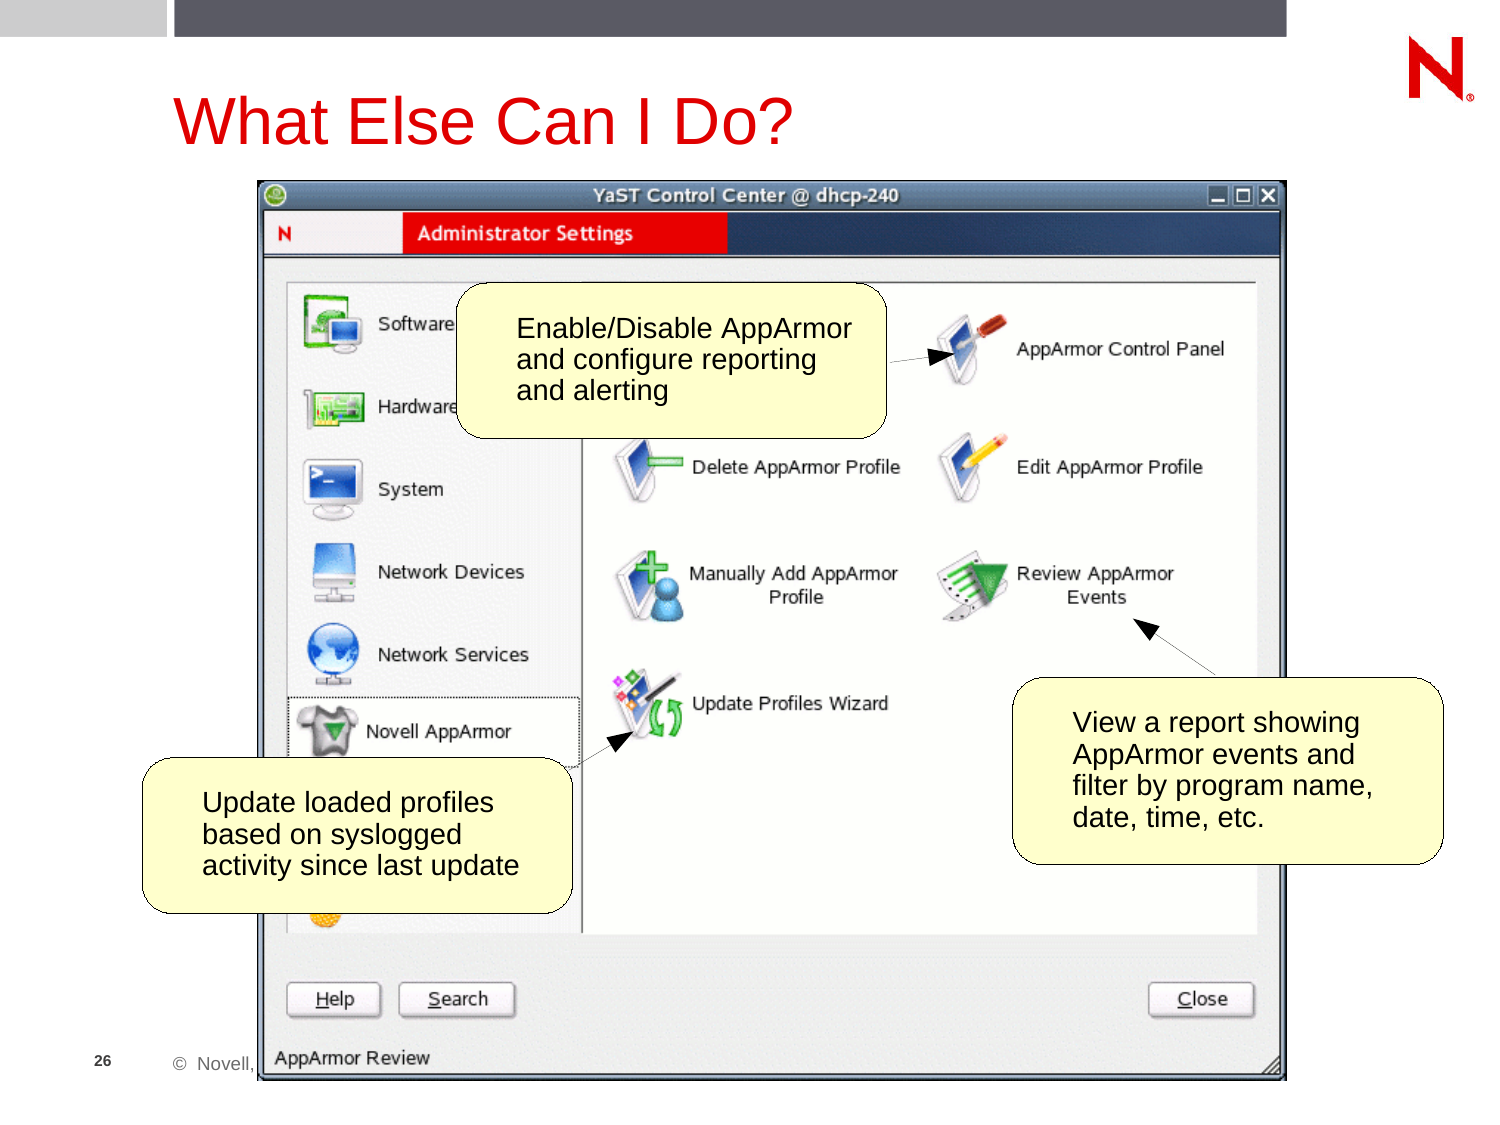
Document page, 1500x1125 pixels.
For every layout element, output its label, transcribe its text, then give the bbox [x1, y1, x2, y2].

text_box View a report showing AppArmor events and filter by program name, date, time, etc. [1012, 677, 1444, 865]
title What Else Can I Do? [173, 41, 1395, 205]
text_box Update loaded profiles based on syslogged activity since last update [142, 757, 573, 914]
picture [257, 180, 1287, 1081]
text_box Enable/Disable AppArmor and configure reporting and alerting [456, 282, 887, 439]
picture [1404, 32, 1477, 105]
